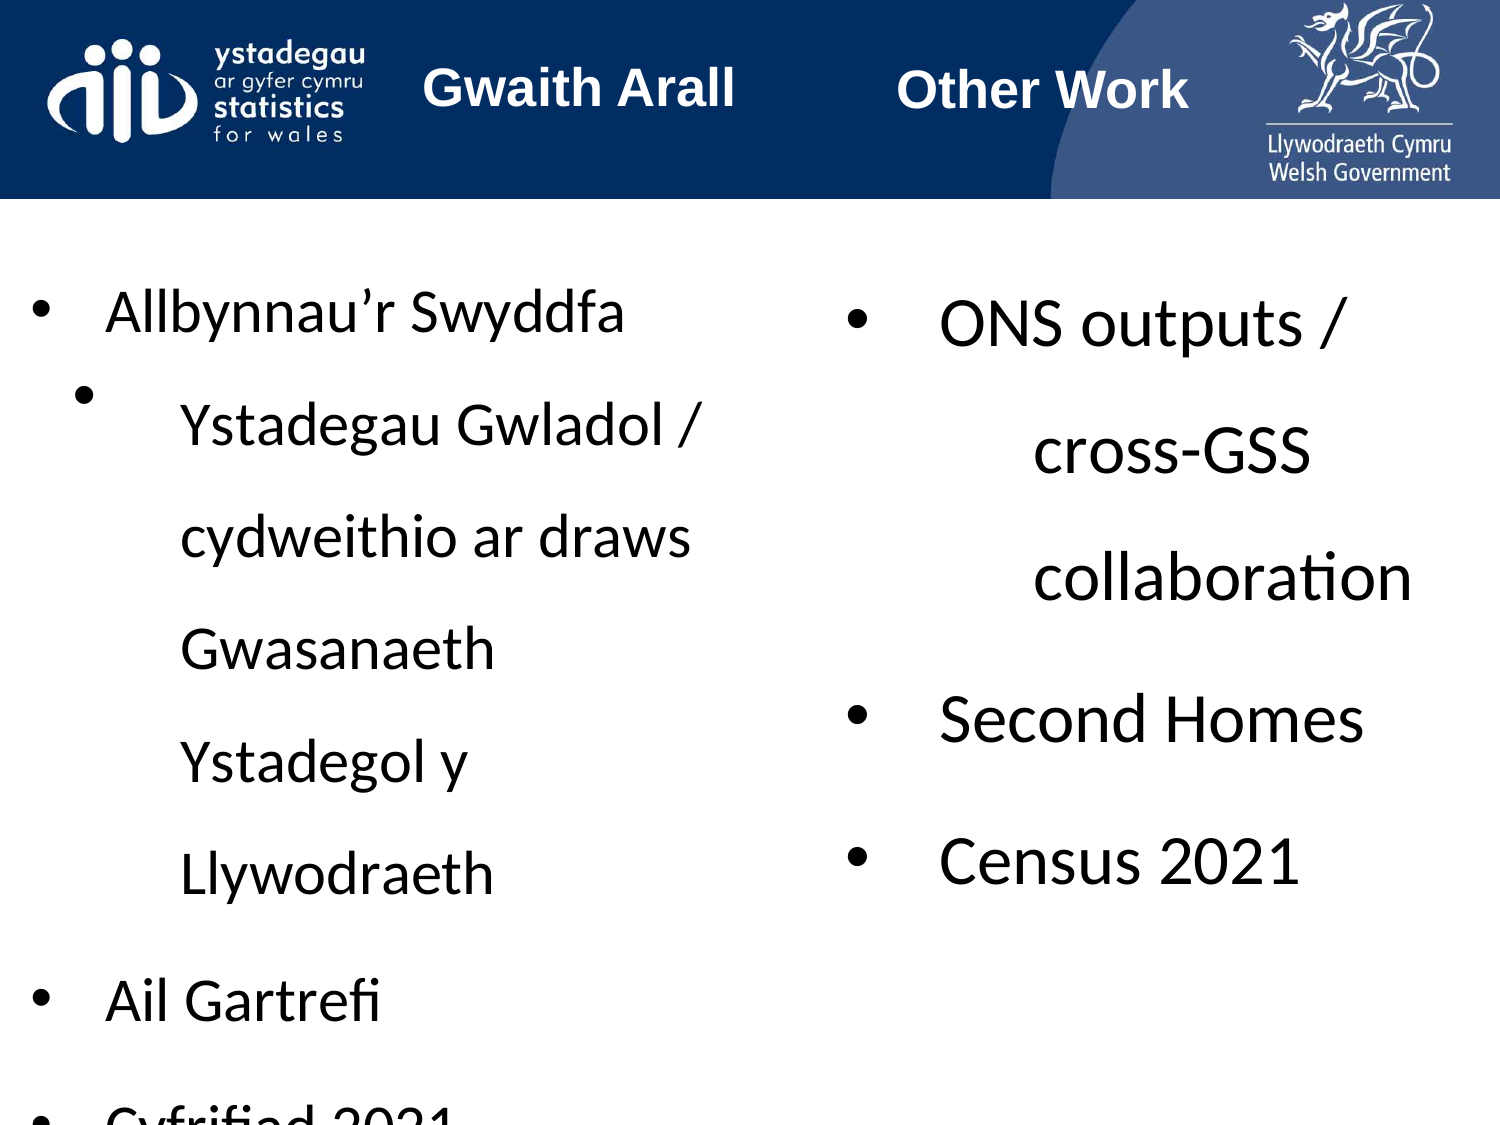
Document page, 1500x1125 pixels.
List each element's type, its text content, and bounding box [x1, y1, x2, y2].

text_box Gwaith Arall [367, 8, 793, 161]
text_box ONS outputs / cross-GSS collaboration Second Homes Census 2021 [830, 225, 1493, 1108]
text_box Allbynnau’r Swyddfa Ystadegau Gwladol / cydweithio ar draws Gwasanaeth Ystadegol y Llywodraeth Ail Gartrefi Cyfrifiad 2021 [15, 225, 724, 1094]
title Other Work [830, 11, 1256, 163]
picture [0, 0, 1500, 199]
